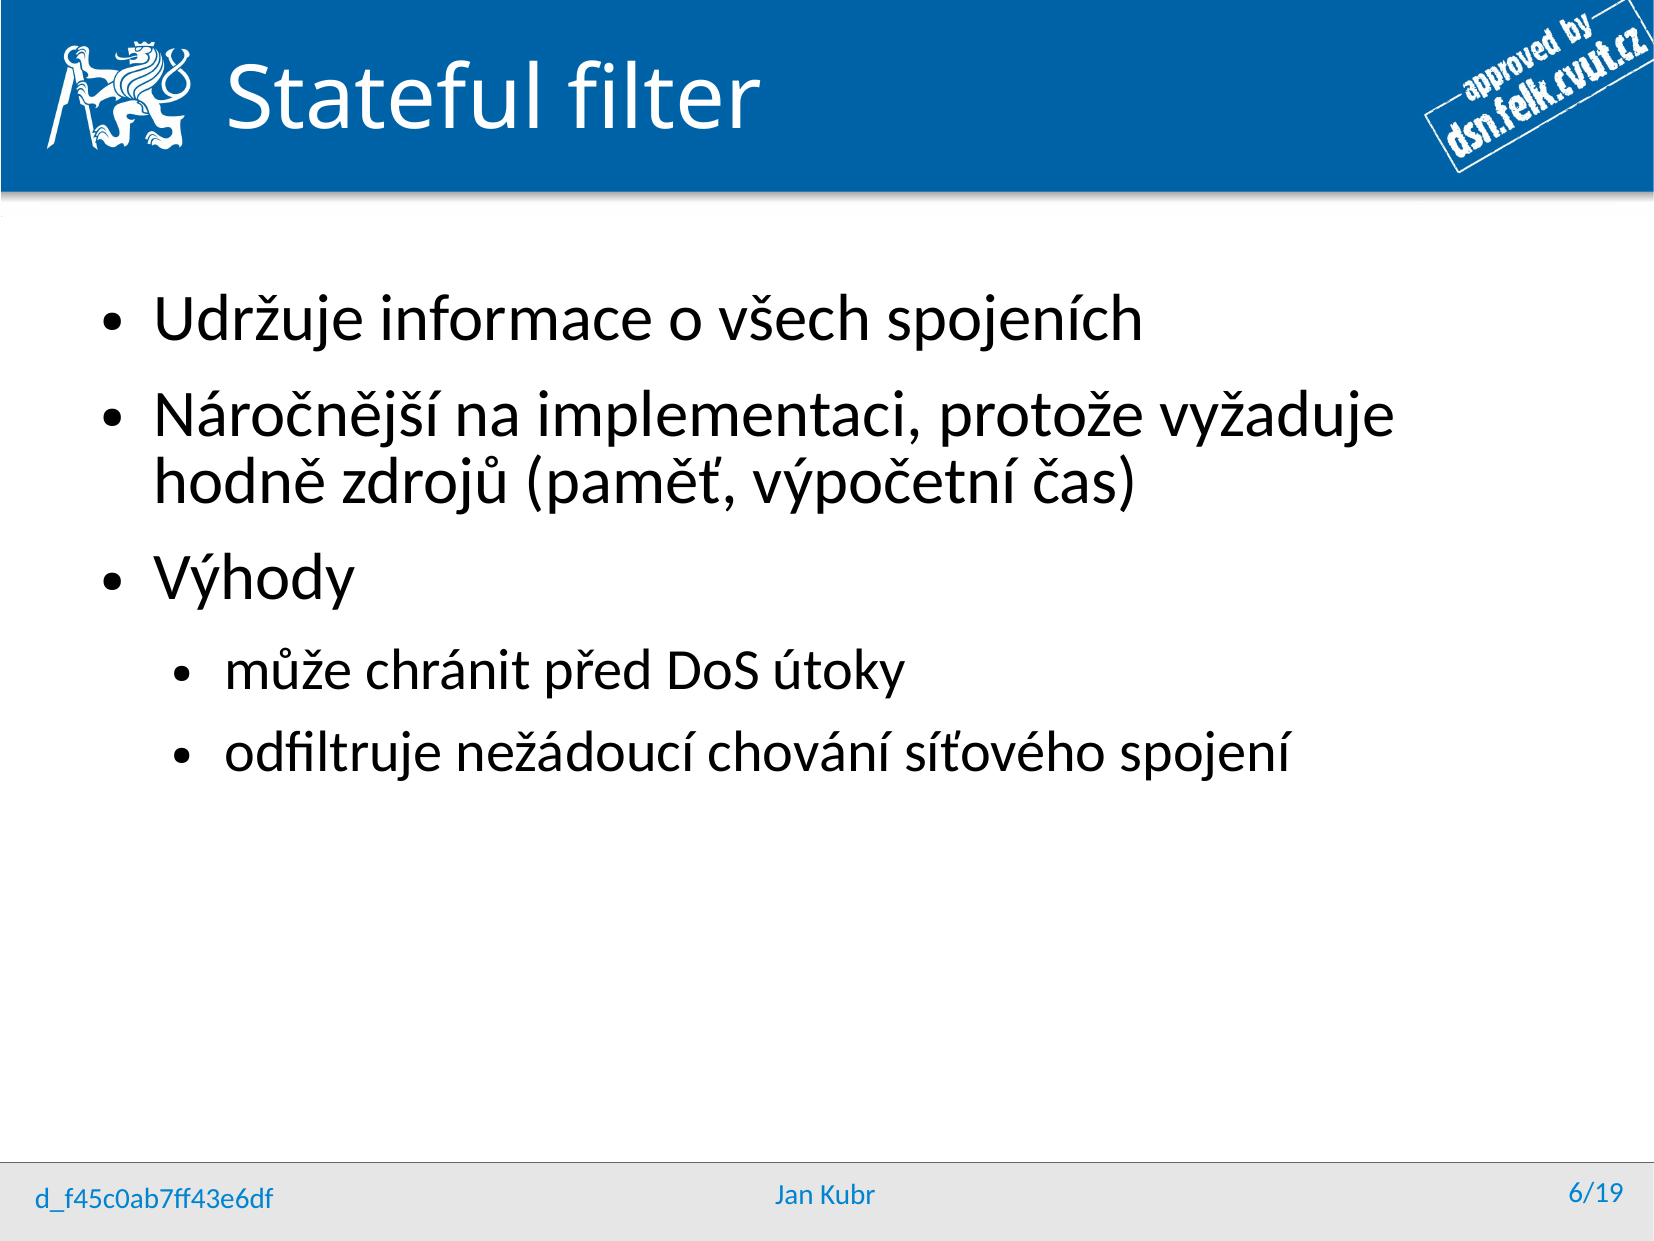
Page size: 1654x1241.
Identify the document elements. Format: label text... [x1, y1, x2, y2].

title Stateful filter [225, 0, 1426, 188]
picture [1, 0, 1654, 217]
list Udržuje informace o všech spojeních Náročnější na implementaci, protože vyžaduje hodně zdrojů (paměť, výpočetní čas) Výhody může chránit před DoS útoky odfiltruje nežádoucí chování síťového spojení [82, 290, 1571, 1010]
